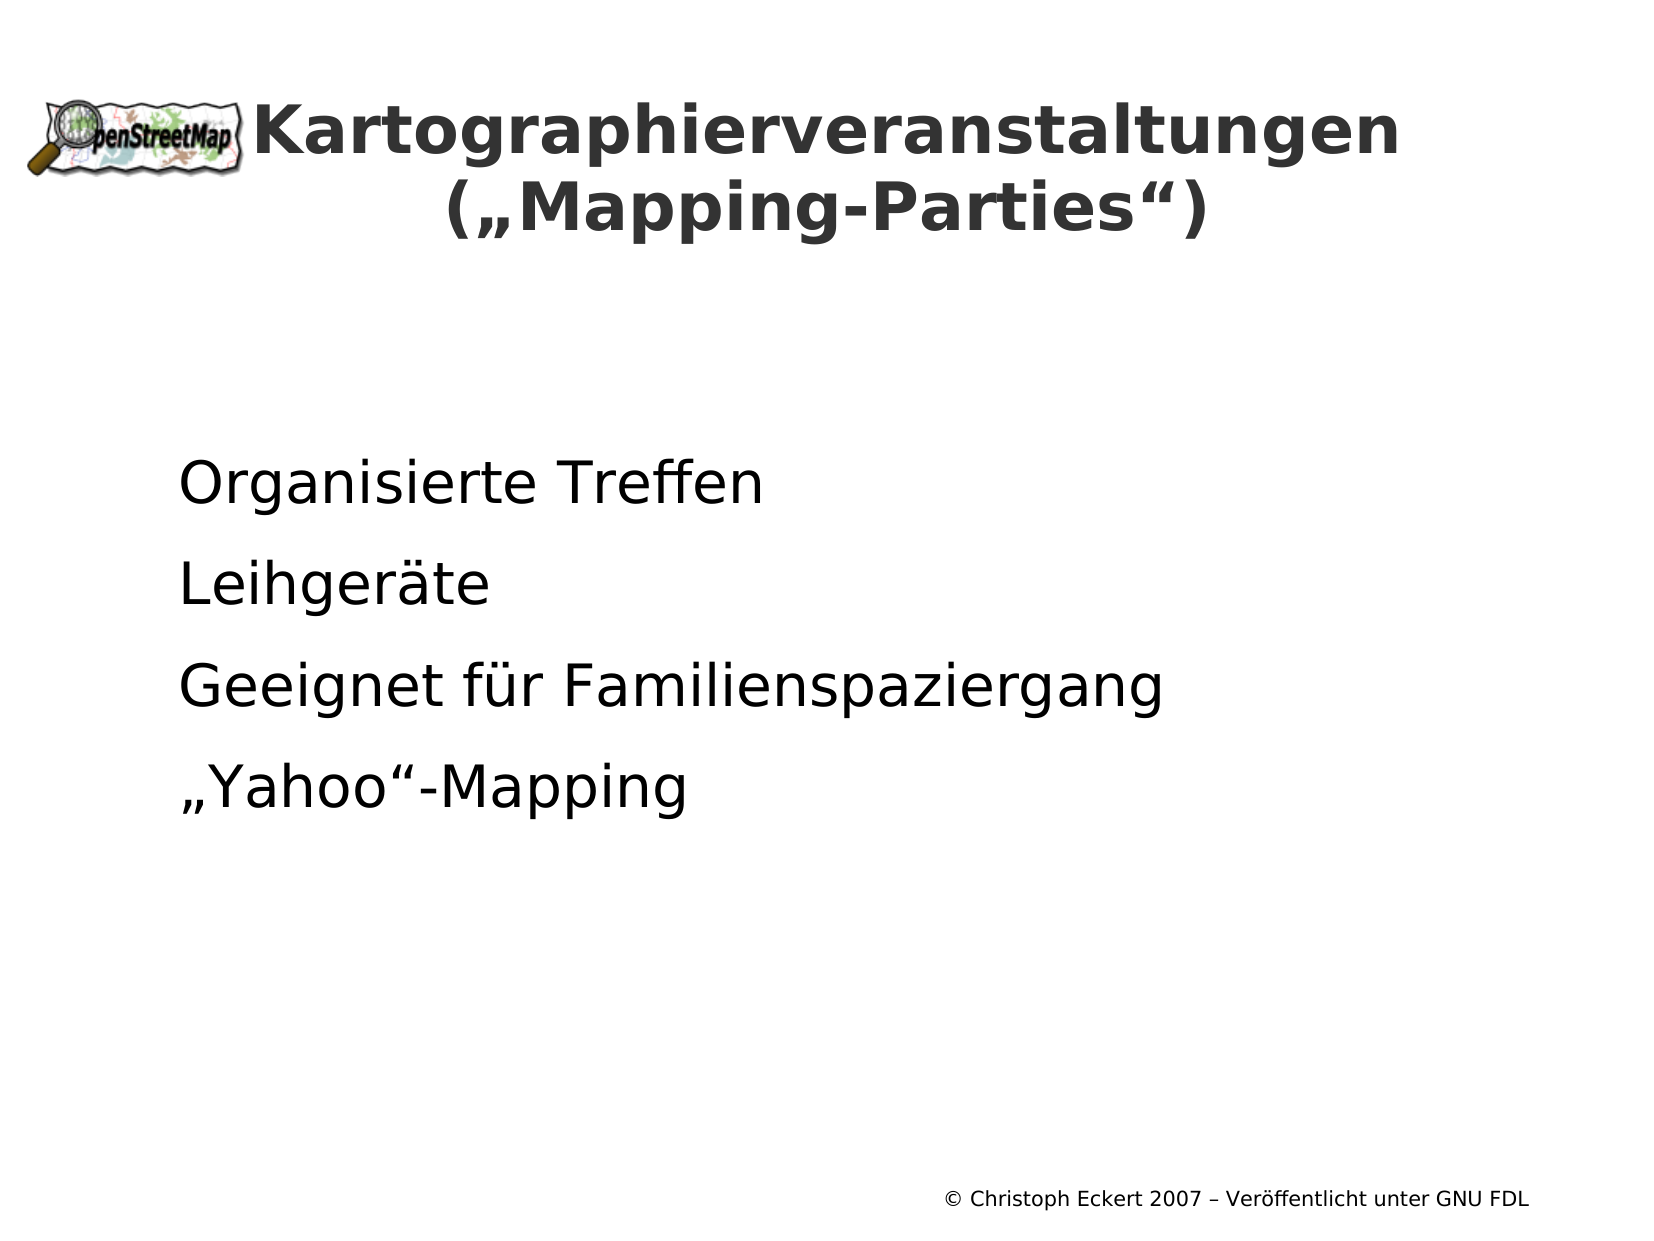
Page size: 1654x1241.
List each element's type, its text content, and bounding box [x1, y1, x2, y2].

title Kartographierveranstaltungen („Mapping-Parties“) [121, 91, 1534, 299]
subtitle Organisierte Treffen Leihgeräte Geeignet für Familienspaziergang „Yahoo“-Mapping [178, 328, 1570, 910]
picture [26, 98, 121, 177]
